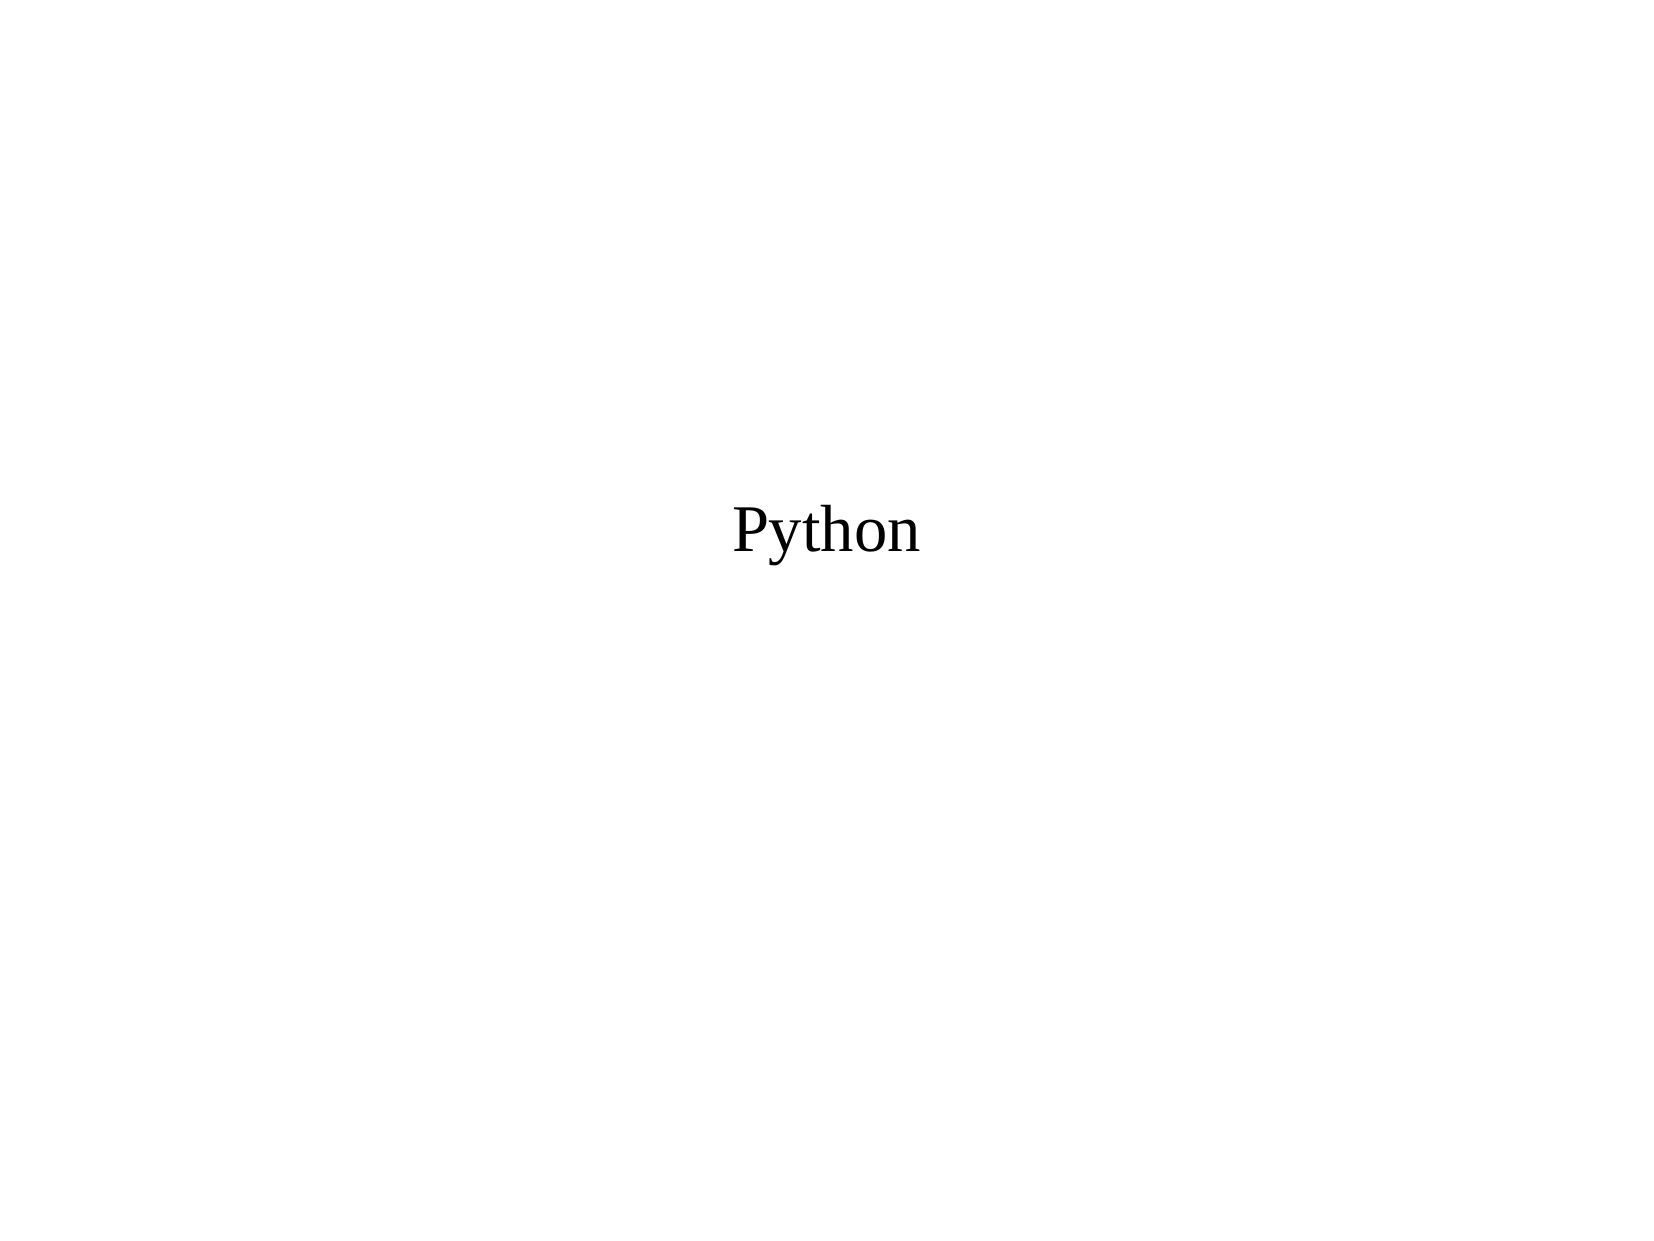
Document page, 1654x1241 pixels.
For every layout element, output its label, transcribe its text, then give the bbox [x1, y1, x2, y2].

subtitle Python [82, 49, 1571, 1010]
